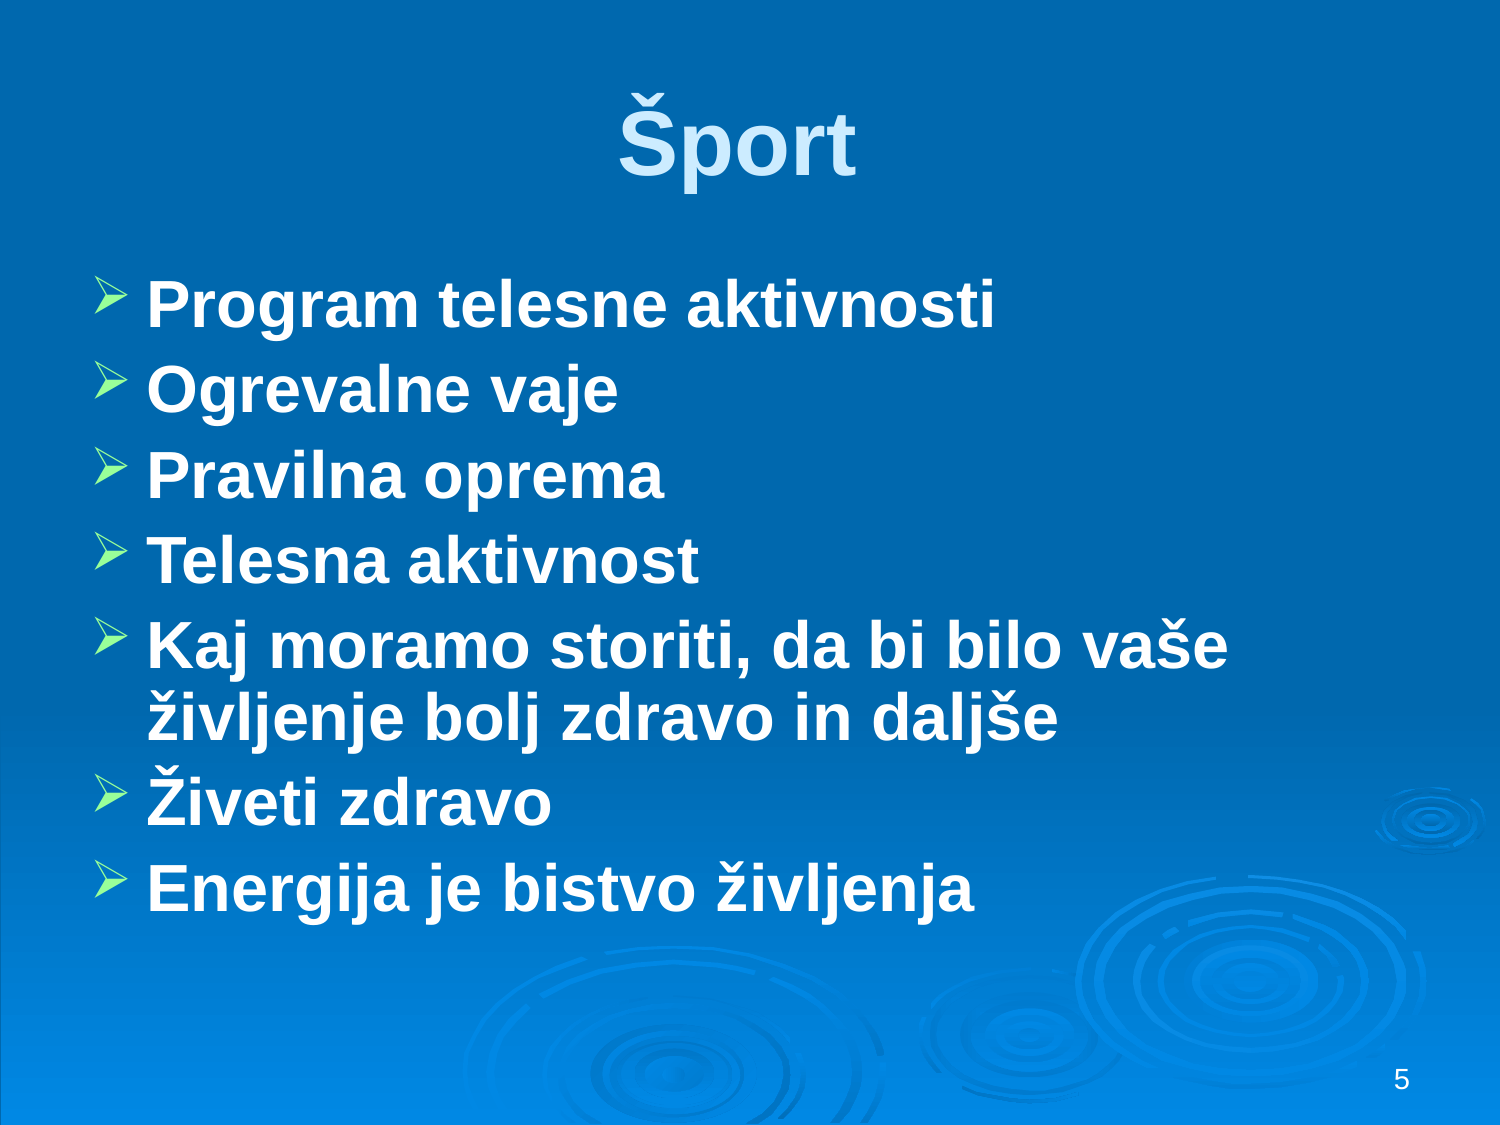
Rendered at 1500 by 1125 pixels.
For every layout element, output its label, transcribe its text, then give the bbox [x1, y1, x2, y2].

slide_number <number> [1074, 1024, 1425, 1103]
list Program telesne aktivnosti Ogrevalne vaje Pravilna oprema Telesna aktivnost Kaj moramo storiti, da bi bilo vaše življenje bolj zdravo in daljše Živeti zdravo Energija je bistvo življenja [75, 262, 1425, 1005]
title Šport [75, 45, 1425, 233]
